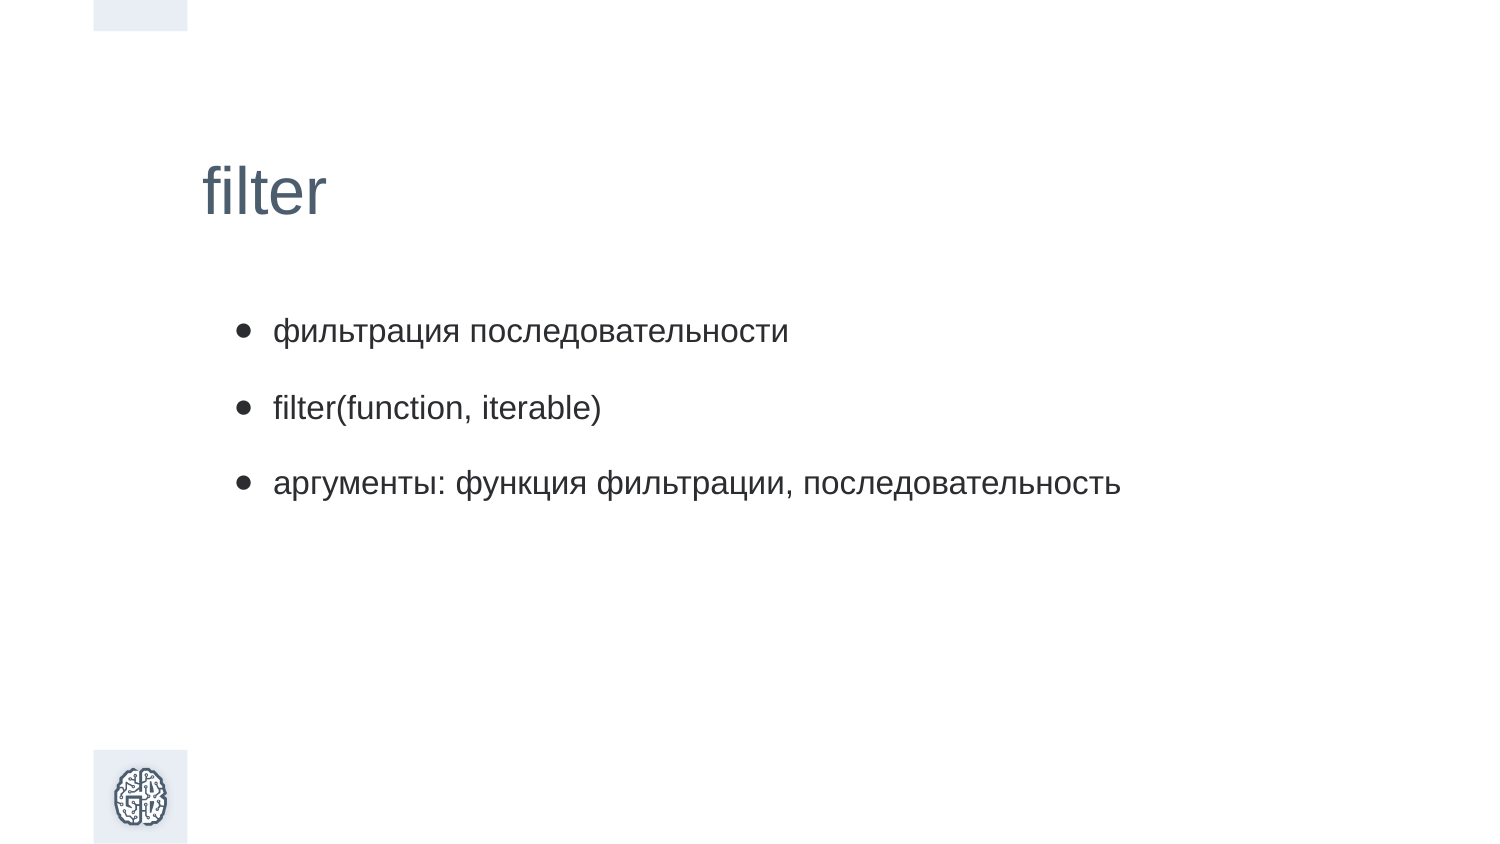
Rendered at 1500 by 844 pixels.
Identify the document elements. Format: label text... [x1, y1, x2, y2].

text_box filter [187, 93, 1312, 259]
text_box фильтрация последовательности [187, 259, 1312, 379]
text_box аргументы: функция фильтрации, последовательность [187, 434, 1312, 508]
text_box filter(function, iterable) [187, 379, 1312, 433]
picture [106, 760, 175, 834]
